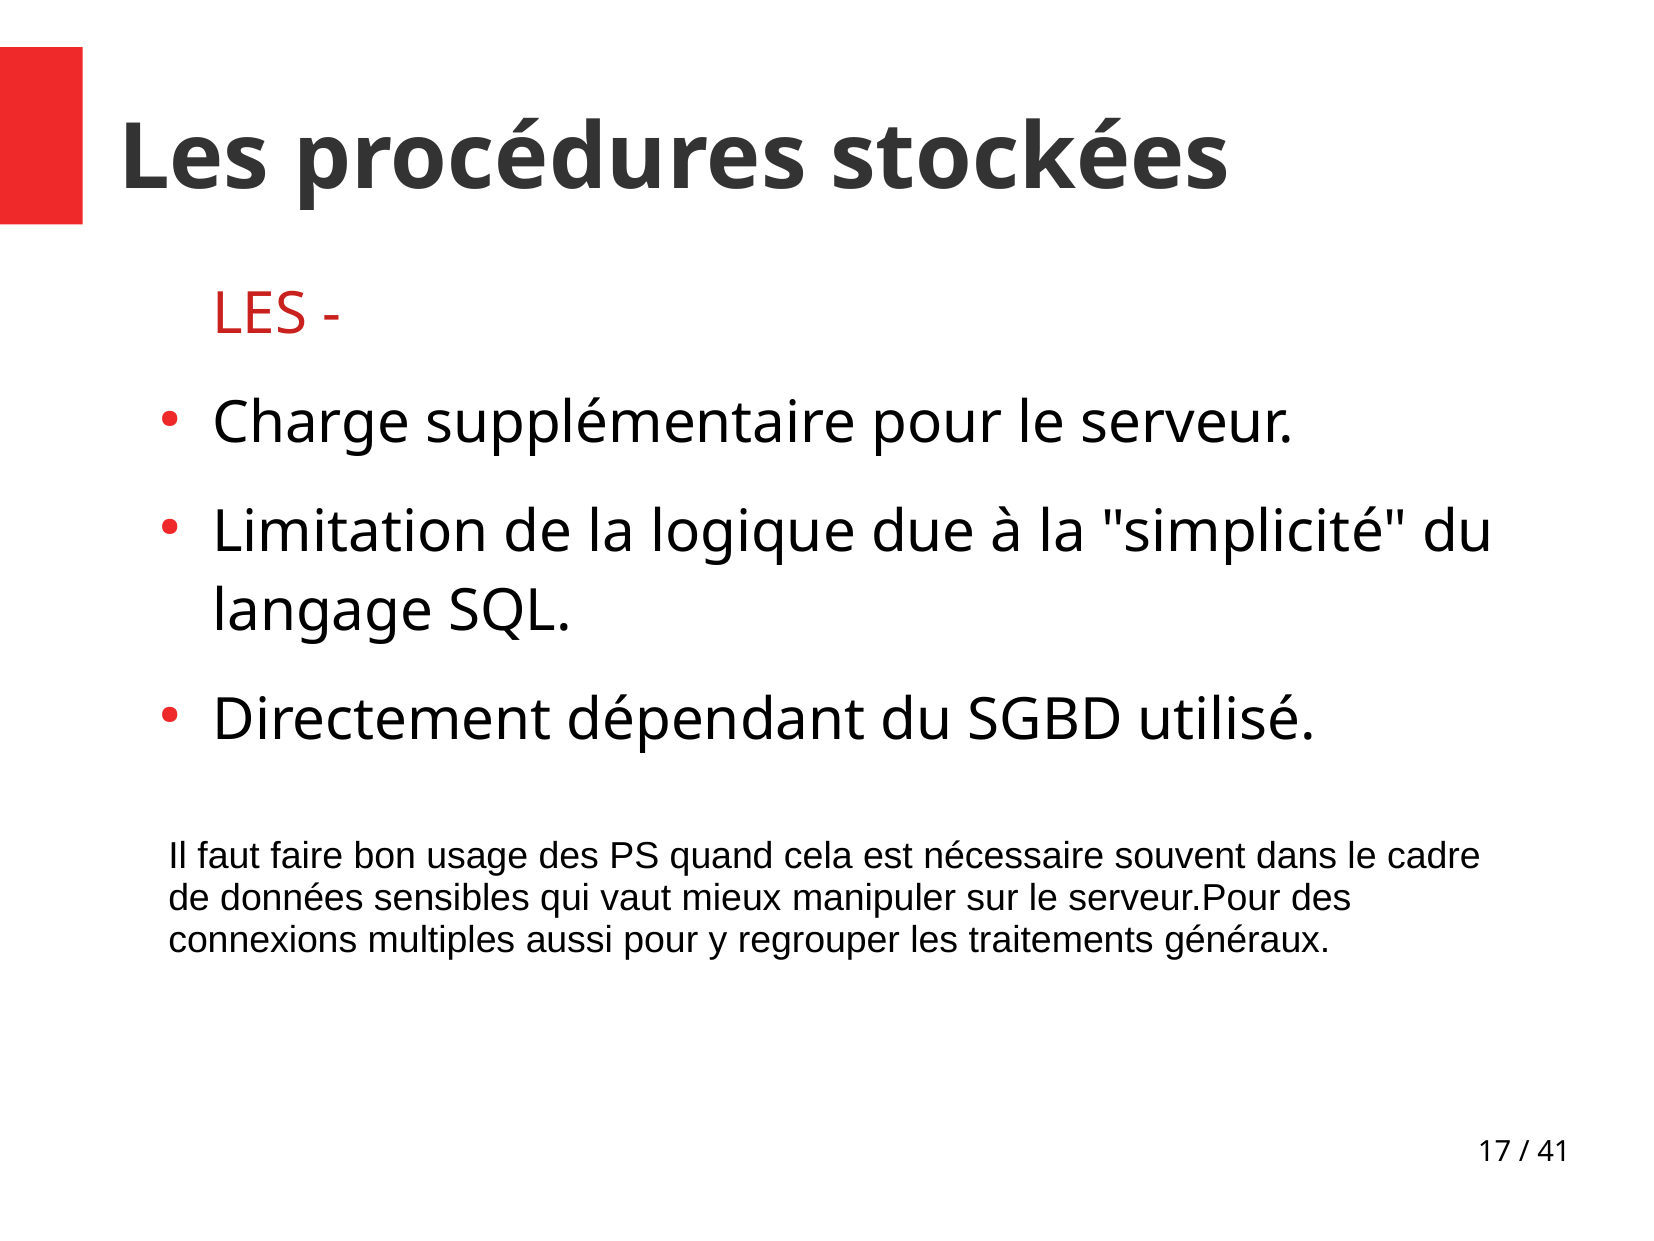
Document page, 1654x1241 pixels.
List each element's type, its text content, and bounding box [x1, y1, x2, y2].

text_box Il faut faire bon usage des PS quand cela est nécessaire souvent dans le cadre de données sensibles qui vaut mieux manipuler sur le serveur.Pour des connexions multiples aussi pour y regrouper les traitements généraux. [153, 826, 1536, 1052]
list LES - Charge supplémentaire pour le serveur. Limitation de la logique due à la "simplicité" du langage SQL. Directement dépendant du SGBD utilisé. [141, 271, 1560, 804]
title Les procédures stockées [118, 49, 1571, 257]
